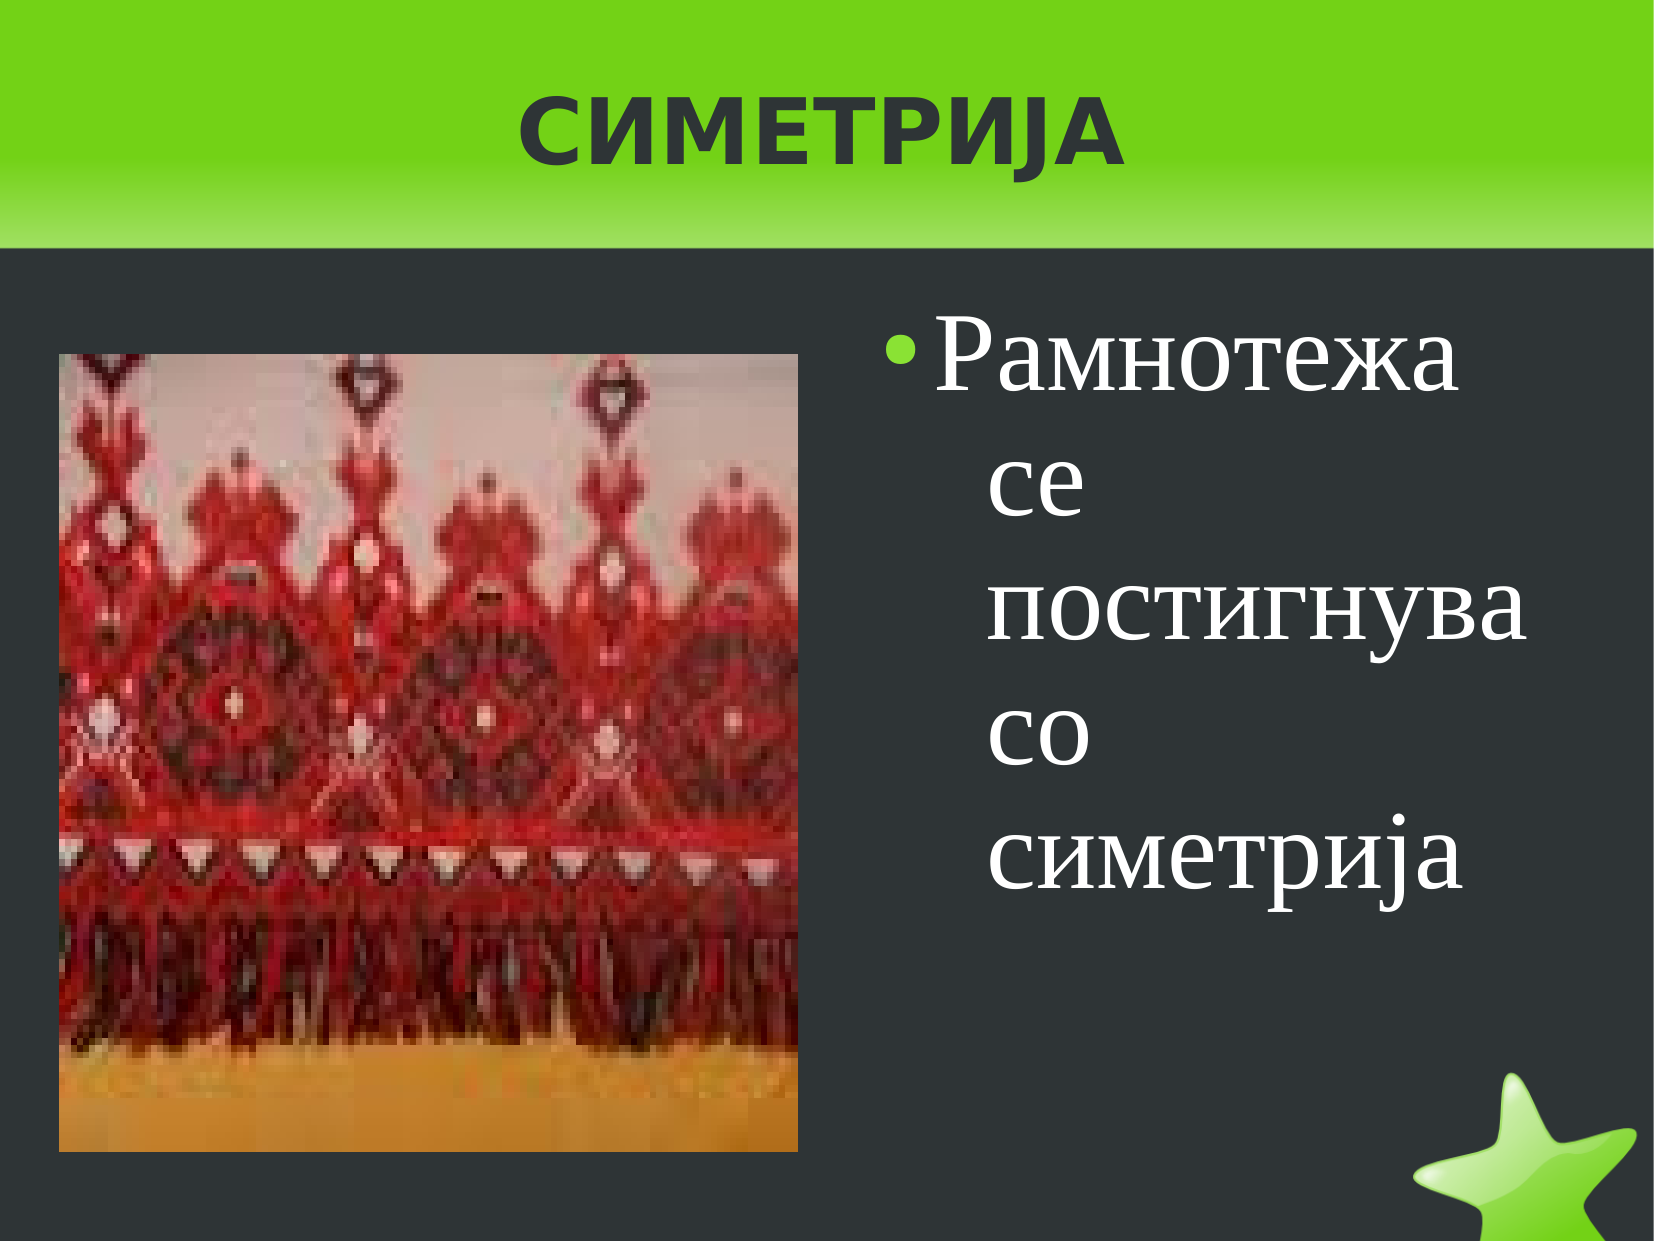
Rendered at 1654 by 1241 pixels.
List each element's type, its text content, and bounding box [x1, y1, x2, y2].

picture [0, 0, 1654, 1241]
list Рамнотежа се постигнува со симетрија [845, 290, 1572, 1094]
title СИМЕТРИЈА [76, 29, 1565, 237]
